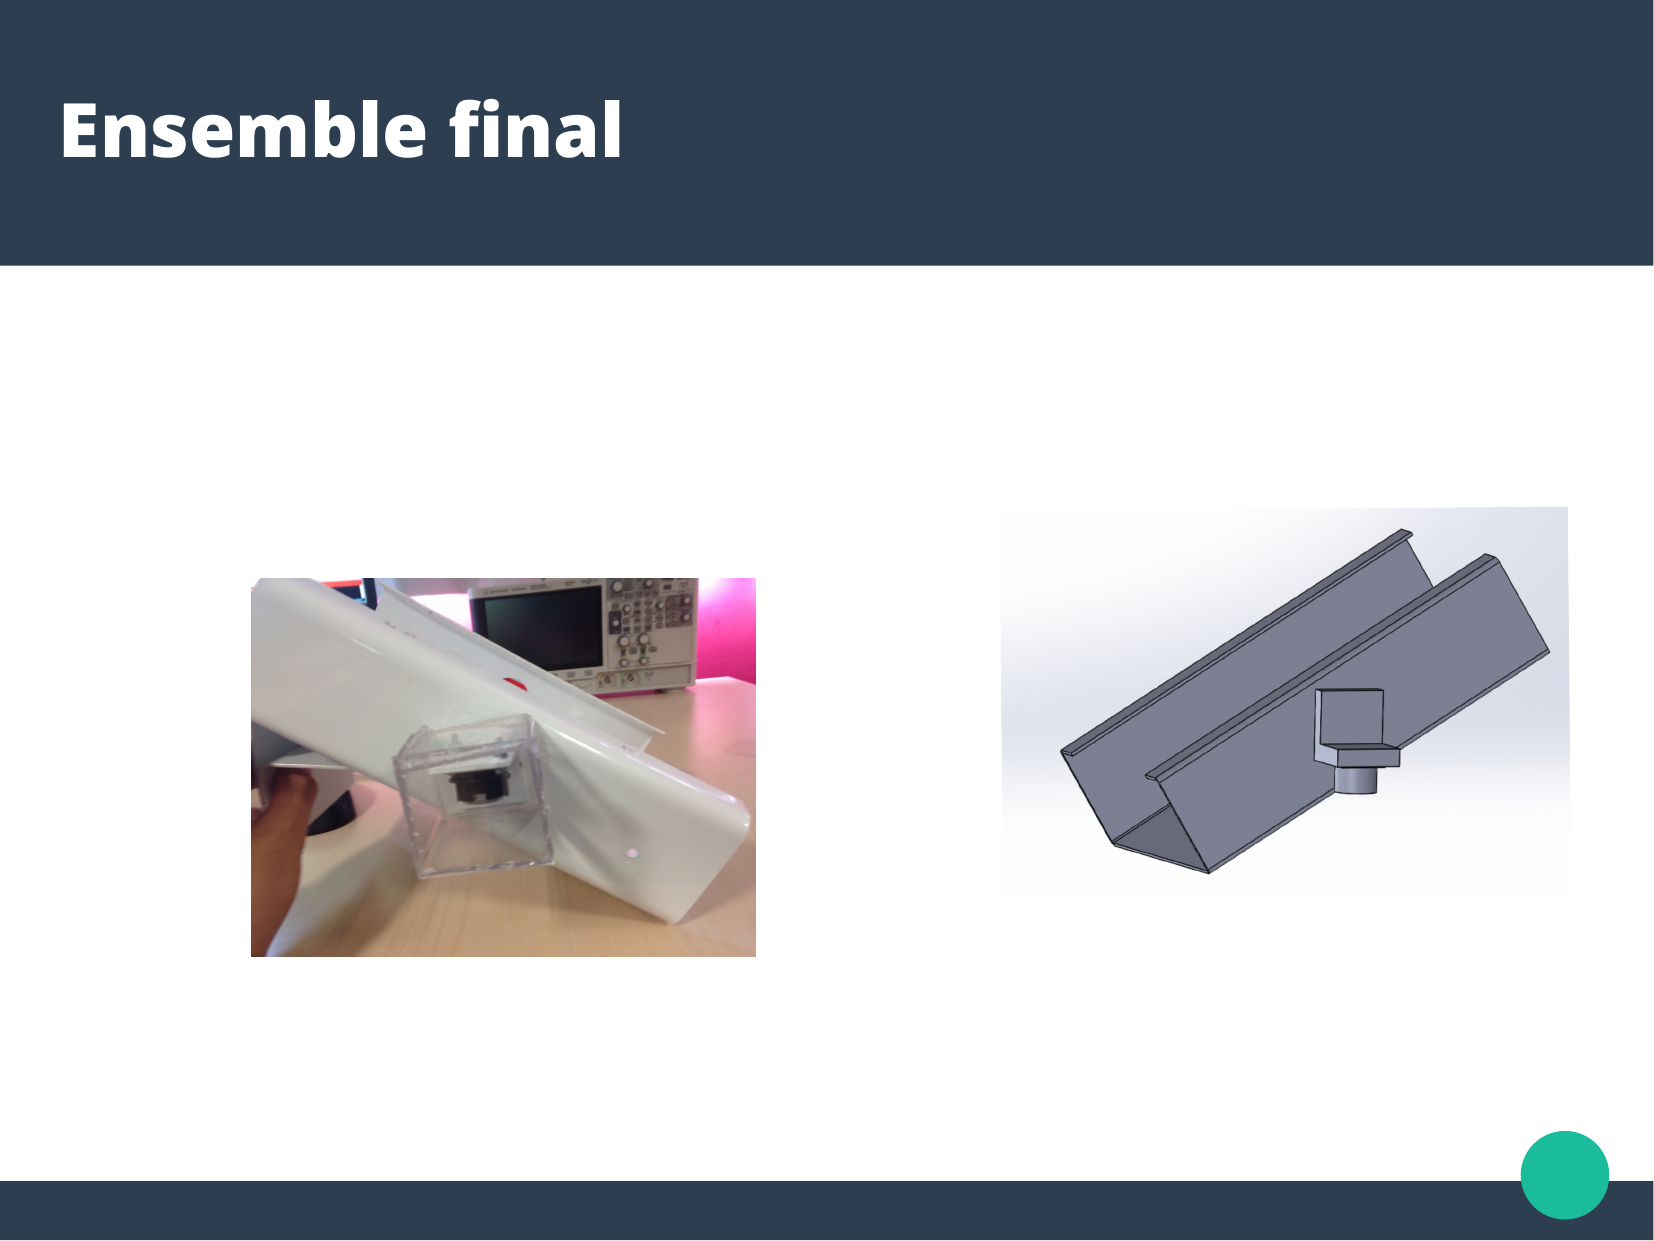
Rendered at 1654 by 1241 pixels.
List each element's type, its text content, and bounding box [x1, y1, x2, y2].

picture [999, 506, 1571, 898]
title Ensemble final [59, 49, 1595, 207]
picture [251, 578, 756, 957]
